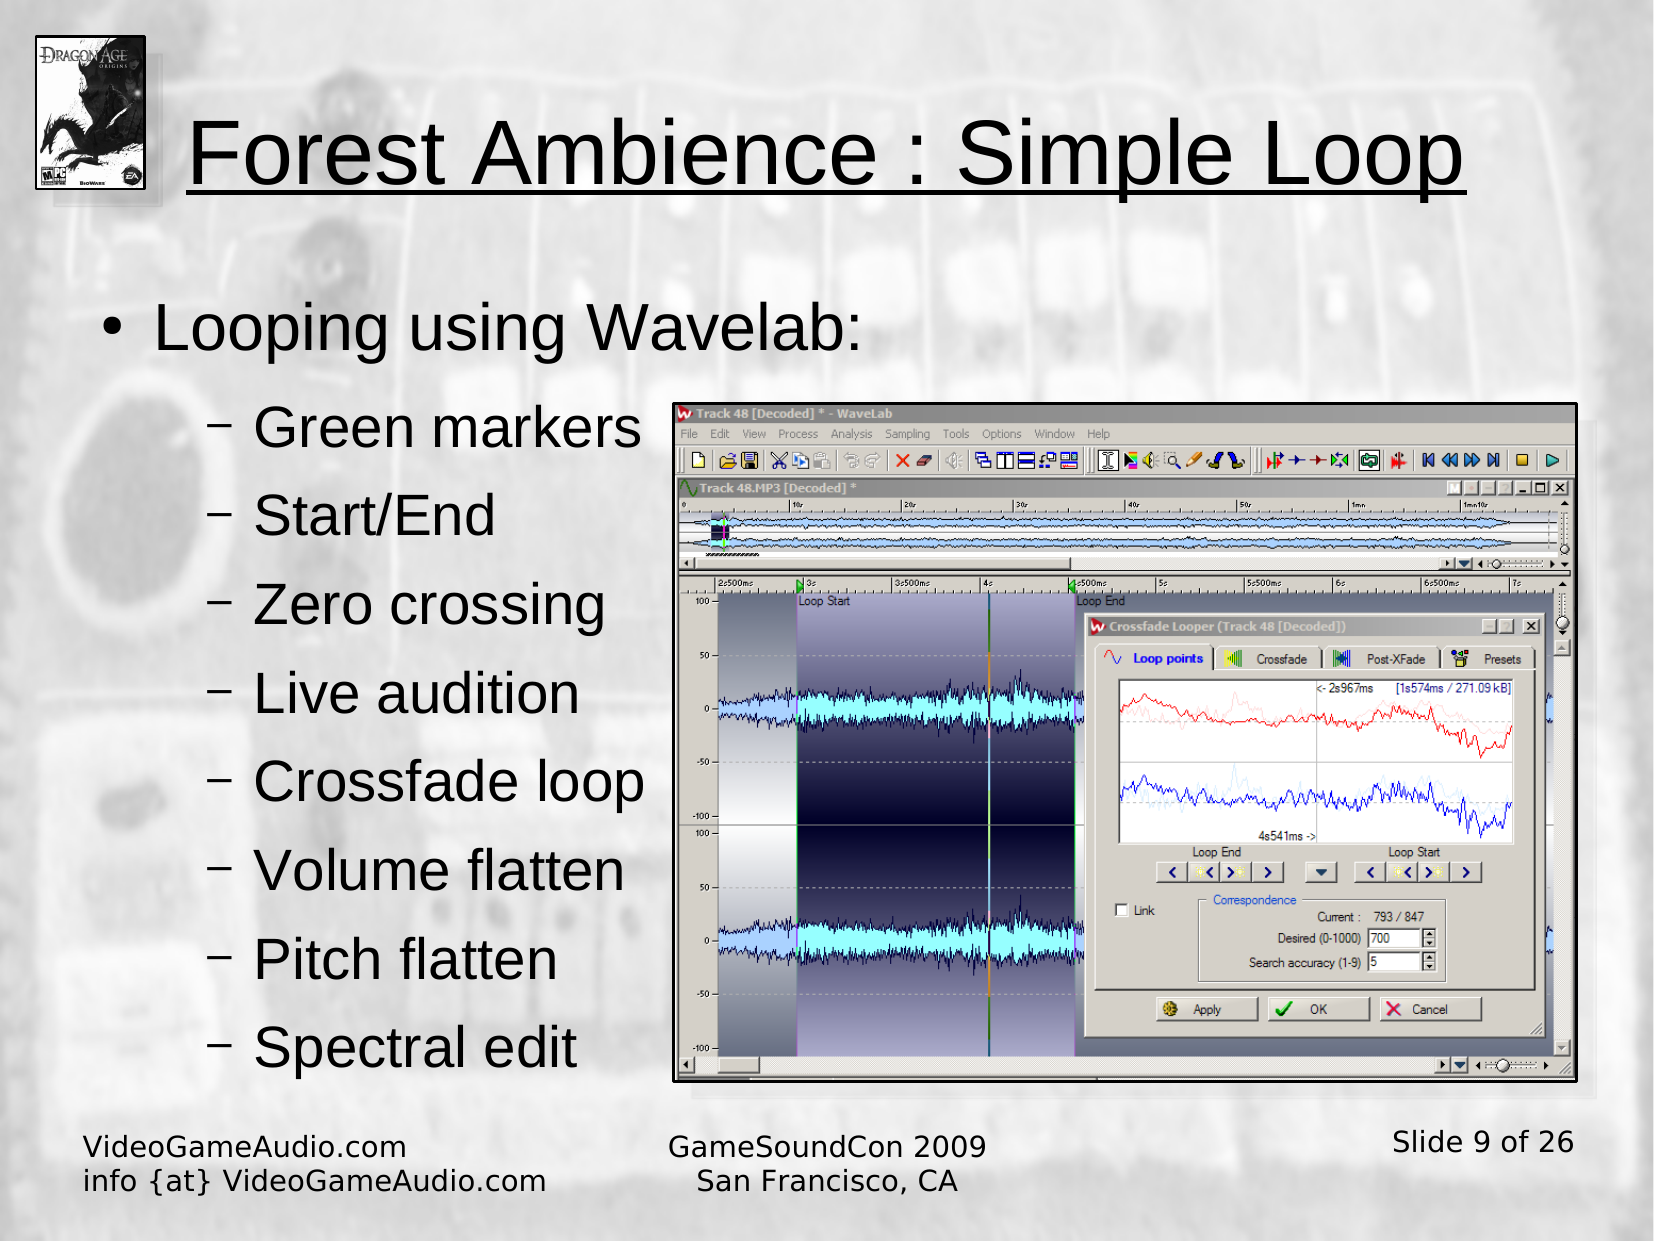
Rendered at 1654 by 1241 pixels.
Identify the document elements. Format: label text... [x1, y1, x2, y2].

title Forest Ambience : Simple Loop [82, 49, 1571, 257]
list Looping using Wavelab: Green markers Start/End Zero crossing Live audition Crossfade loop Volume flatten Pitch flatten Spectral edit [82, 290, 1571, 1241]
picture [675, 404, 1576, 1080]
picture [37, 37, 144, 188]
